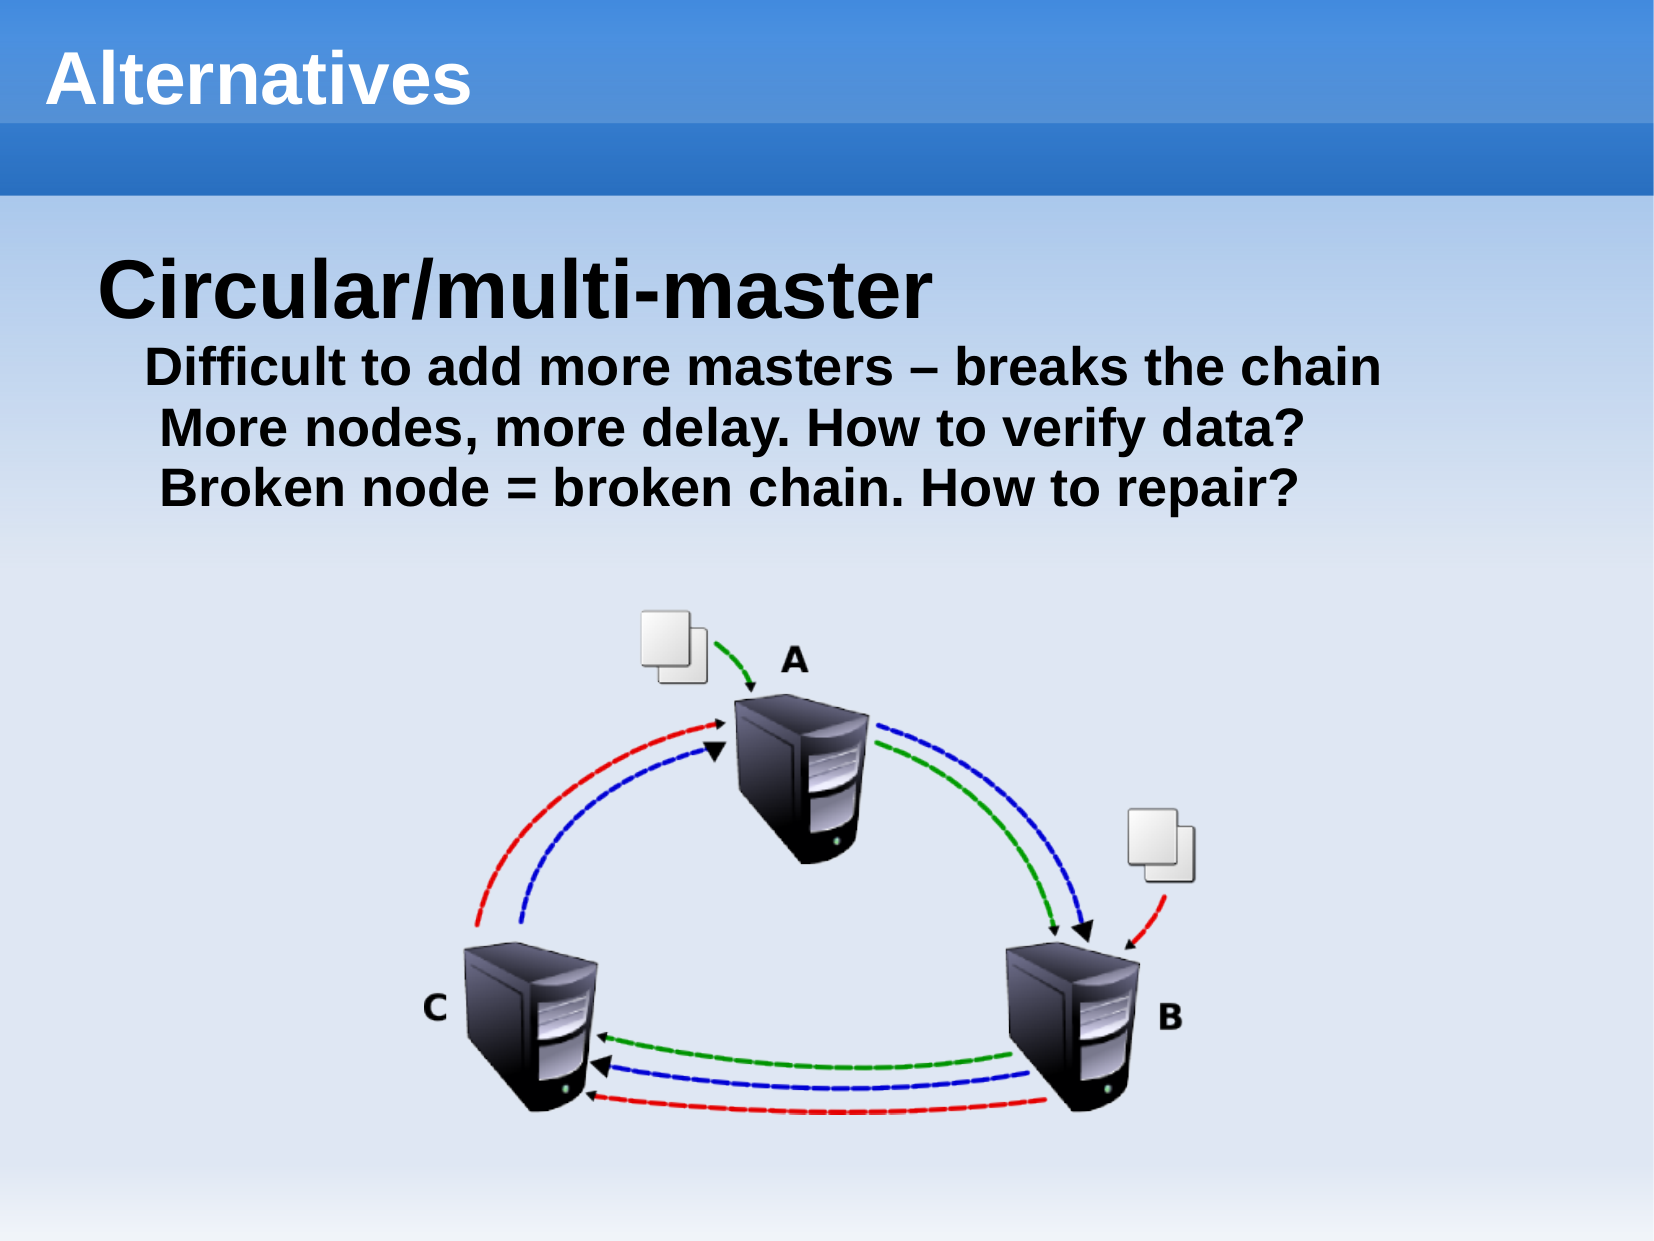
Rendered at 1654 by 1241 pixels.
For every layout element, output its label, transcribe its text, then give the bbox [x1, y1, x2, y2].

text_box Alternatives [29, 29, 1625, 158]
text_box Circular/multi-master Difficult to add more masters – breaks the chain More nodes, more delay. How to verify data? Broken node = broken chain. How to repair? [59, 236, 1595, 623]
picture [0, 0, 1654, 1241]
